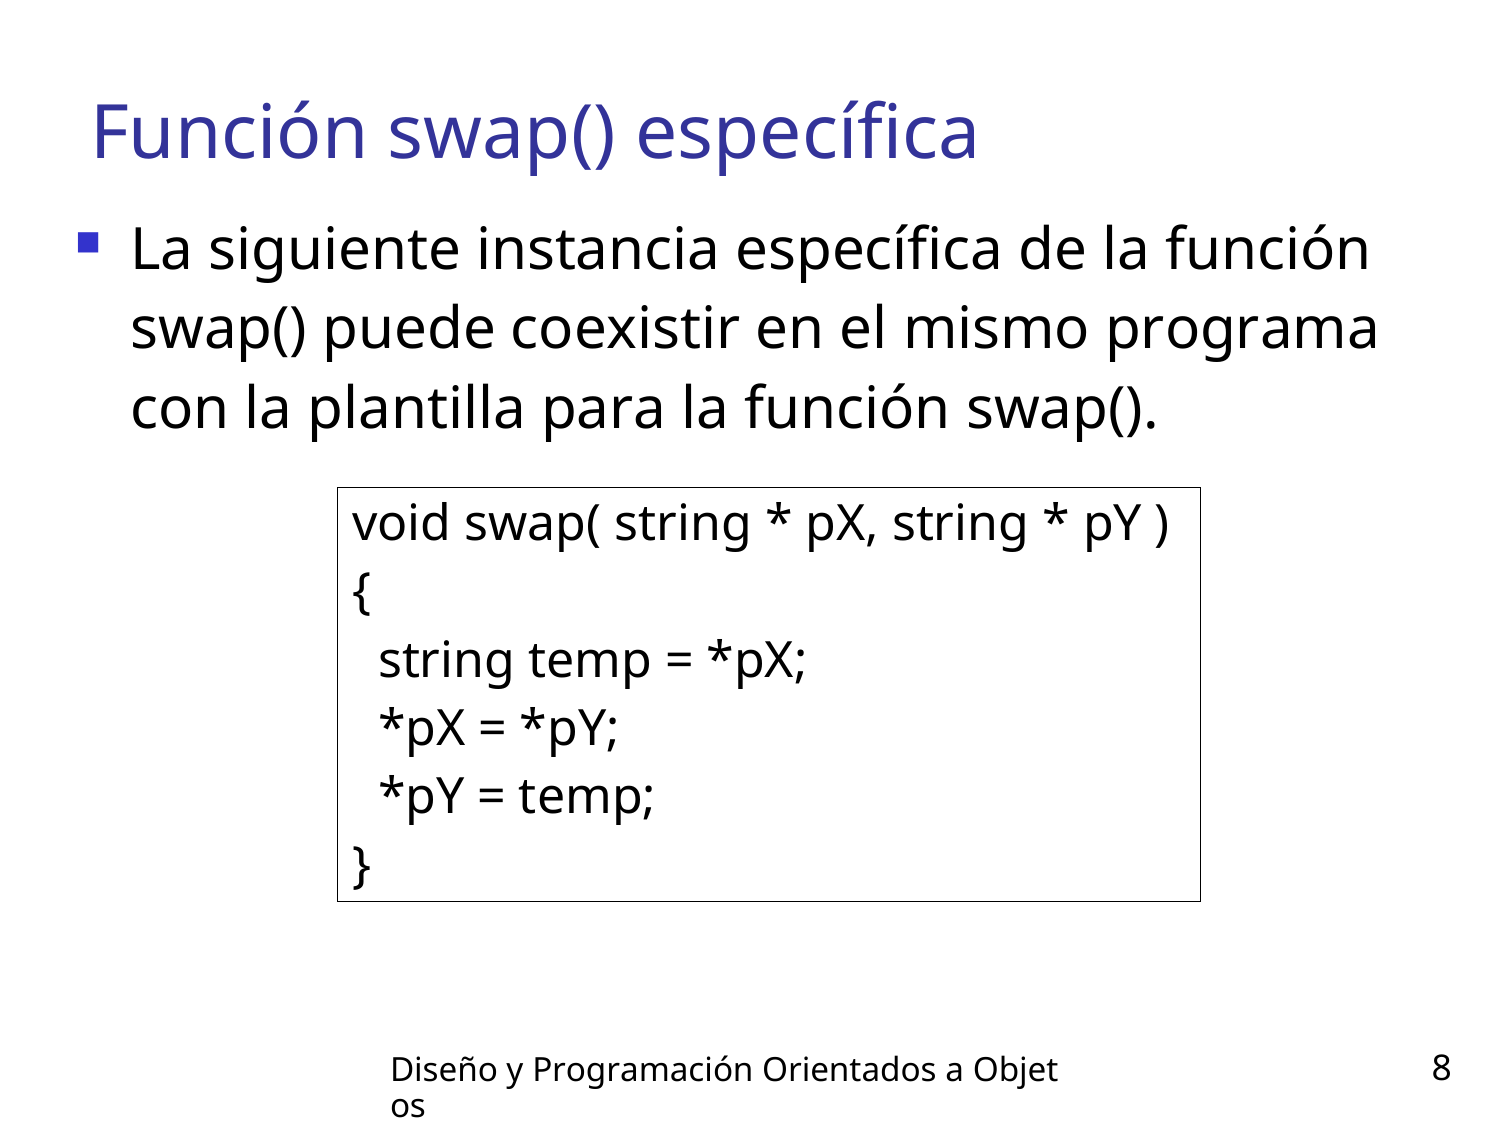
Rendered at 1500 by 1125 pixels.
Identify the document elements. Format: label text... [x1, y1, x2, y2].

title Función swap() específica [75, 10, 1466, 188]
list La siguiente instancia específica de la función swap() puede coexistir en el mismo programa con la plantilla para la función swap(). [75, 207, 1462, 1013]
